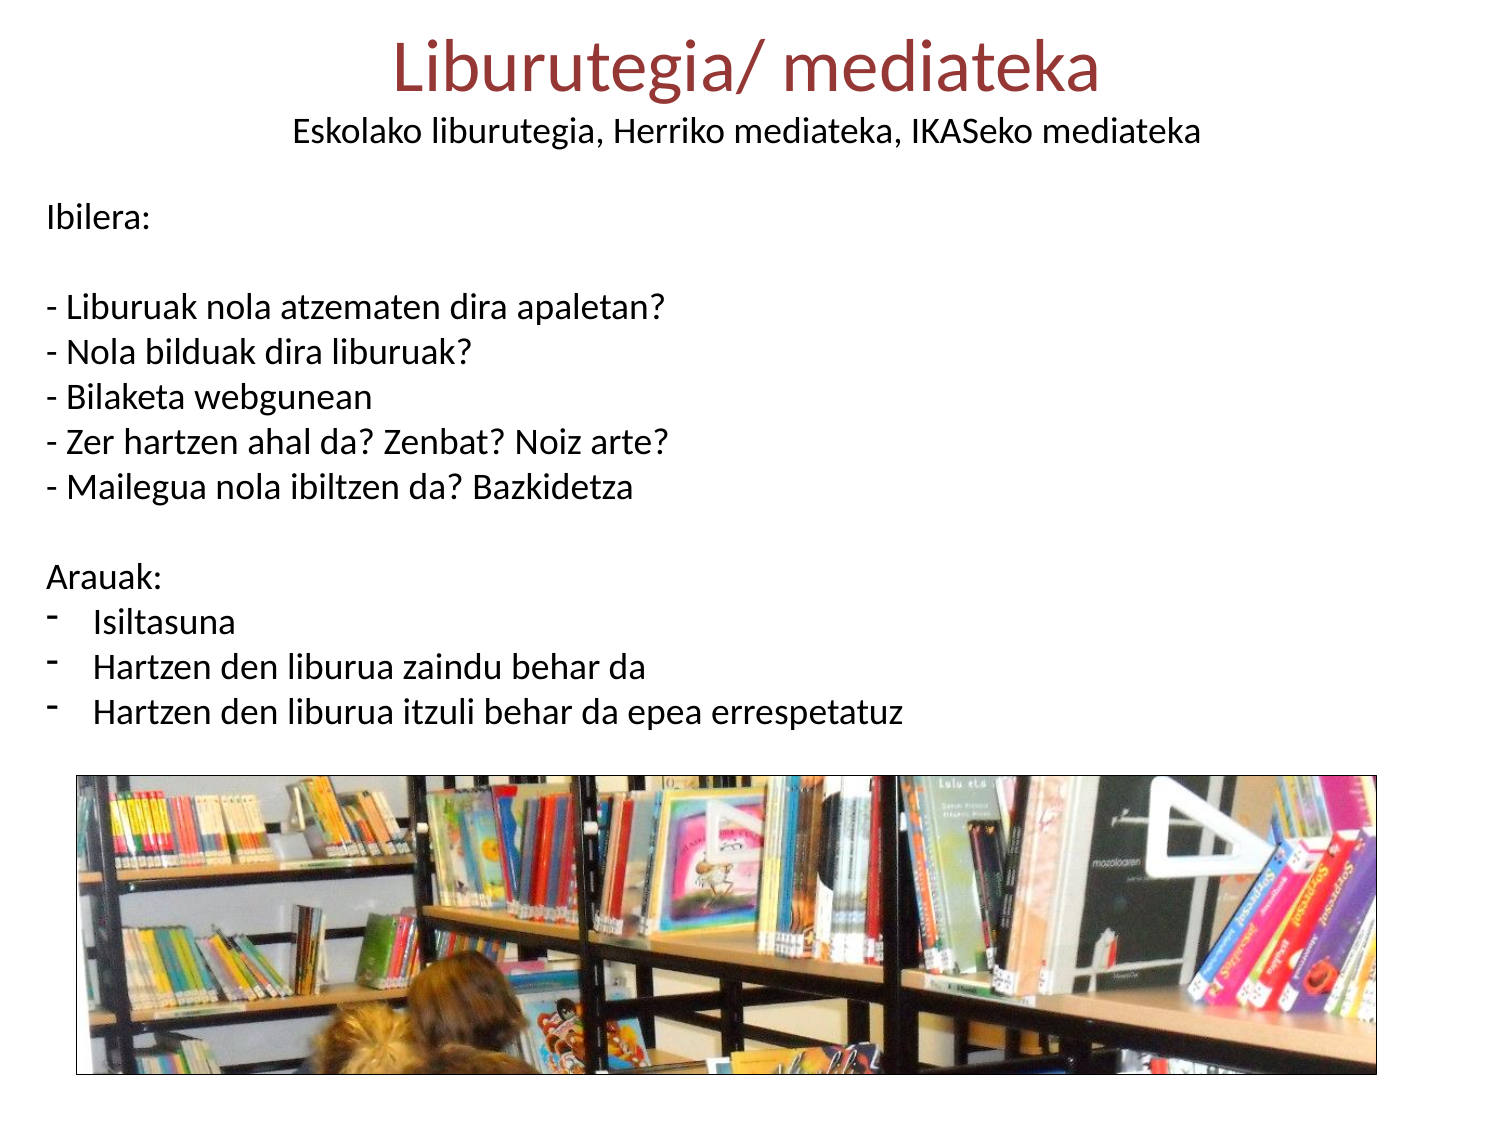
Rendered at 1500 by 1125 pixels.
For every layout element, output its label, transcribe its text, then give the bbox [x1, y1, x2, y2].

picture [76, 775, 1376, 1074]
text_box Ibilera: - Liburuak nola atzematen dira apaletan? - Nola bilduak dira liburuak? - Bilaketa webgunean - Zer hartzen ahal da? Zenbat? Noiz arte? - Mailegua nola ibiltzen da? Bazkidetza Arauak: Isiltasuna Hartzen den liburua zaindu behar da Hartzen den liburua itzuli behar da epea errespetatuz [31, 184, 1402, 740]
text_box Liburutegia/ mediateka Eskolako liburutegia, Herriko mediateka, IKASeko mediateka [277, 8, 1216, 159]
